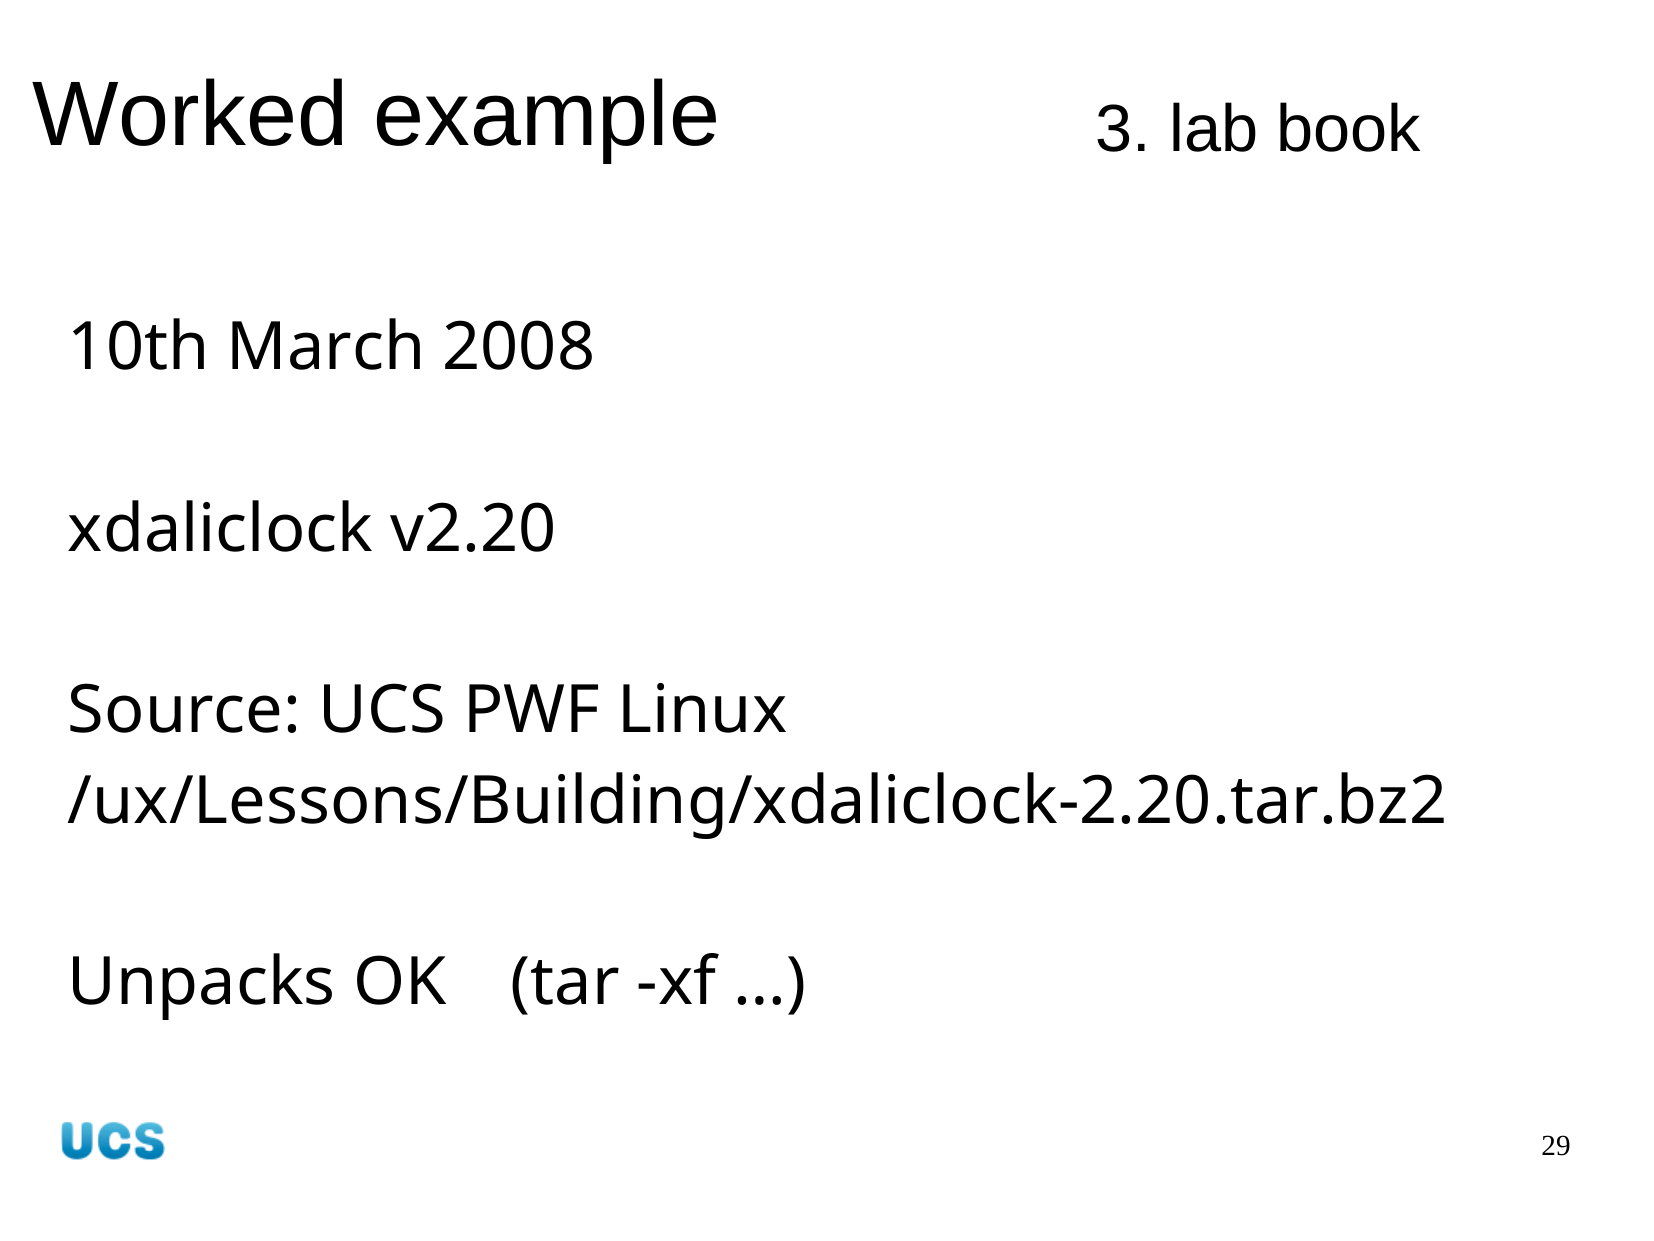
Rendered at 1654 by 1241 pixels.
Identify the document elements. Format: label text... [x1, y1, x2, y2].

text_box 3. lab book [1092, 88, 1426, 170]
text_box 10th March 2008 xdaliclock v2.20 Source: UCS PWF Linux /ux/Lessons/Building/xdaliclock-2.20.tar.bz2 Unpacks OK (tar -xf …) [64, 295, 1488, 1046]
text_box Worked example [29, 59, 725, 168]
picture [61, 1121, 165, 1161]
